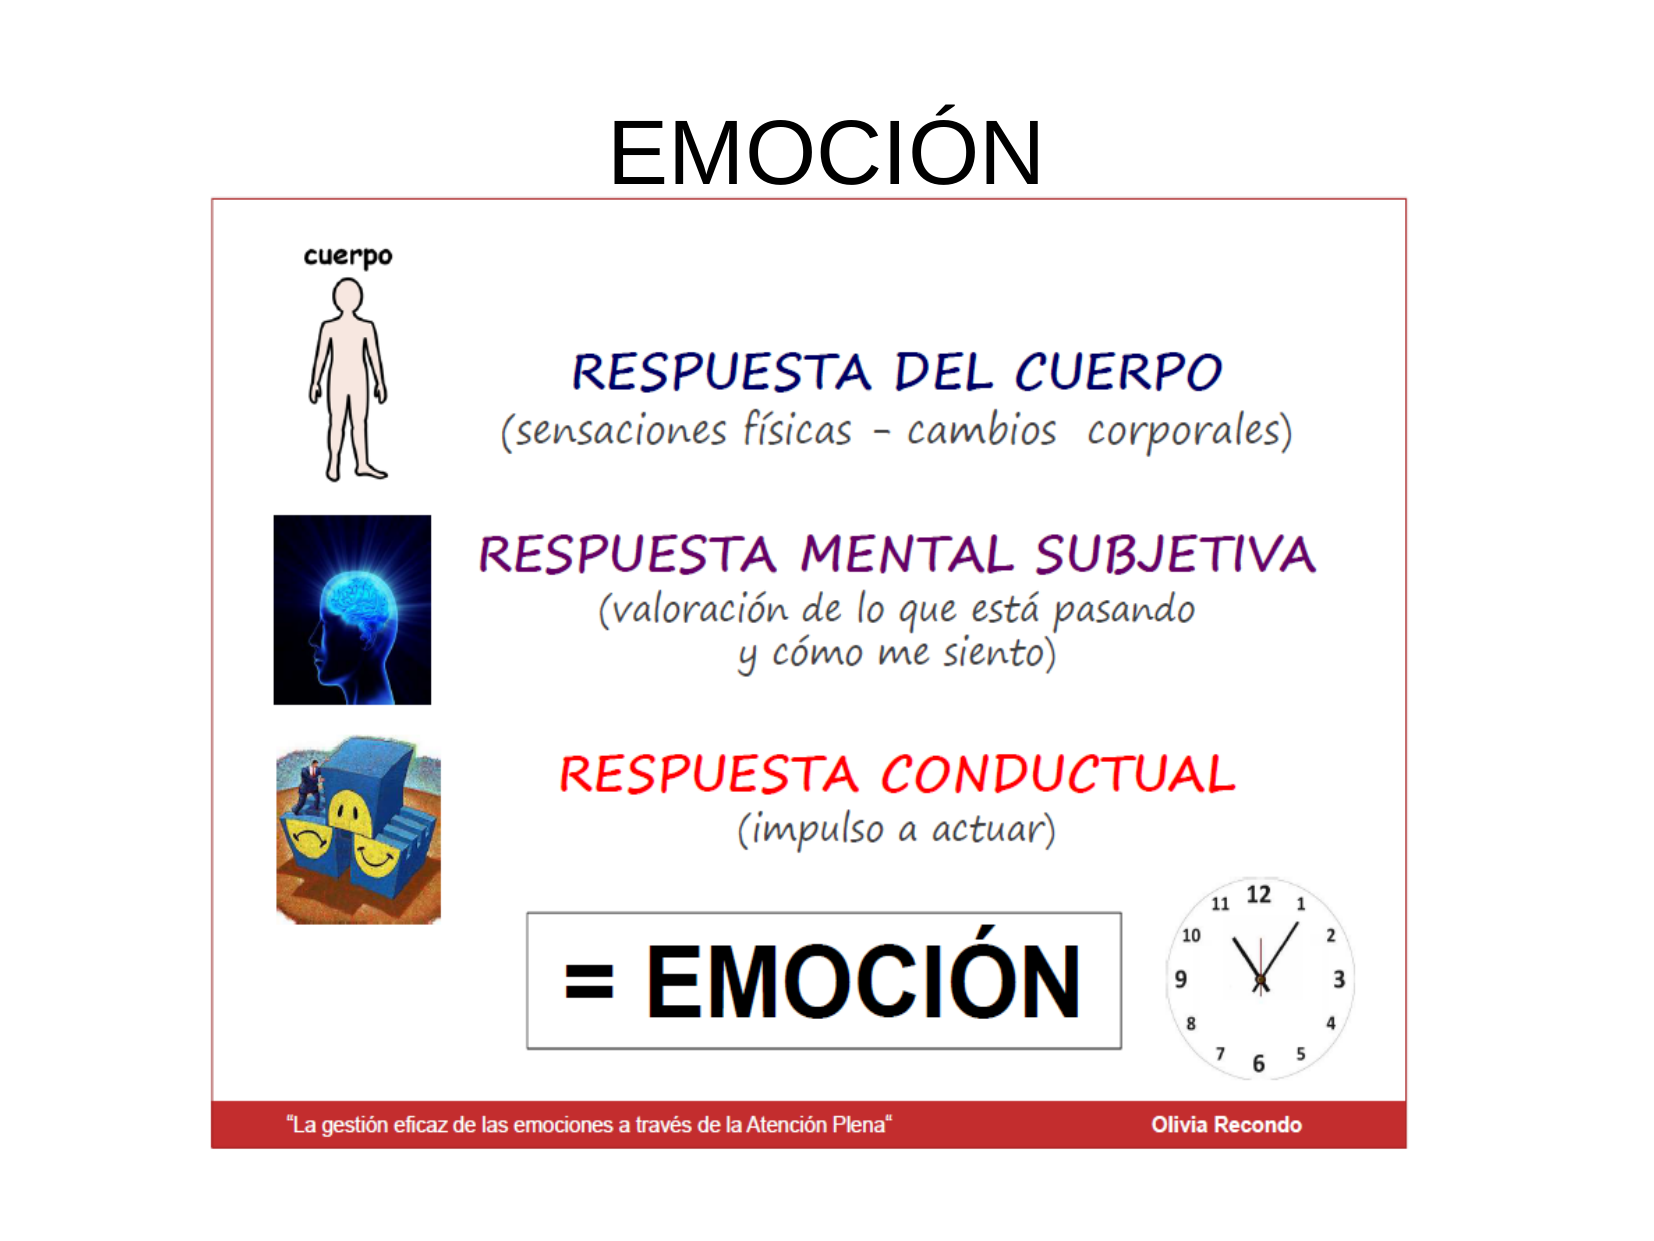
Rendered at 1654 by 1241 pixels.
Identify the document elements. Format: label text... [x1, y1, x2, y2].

title EMOCIÓN [82, 49, 1571, 257]
picture [200, 188, 1418, 1158]
